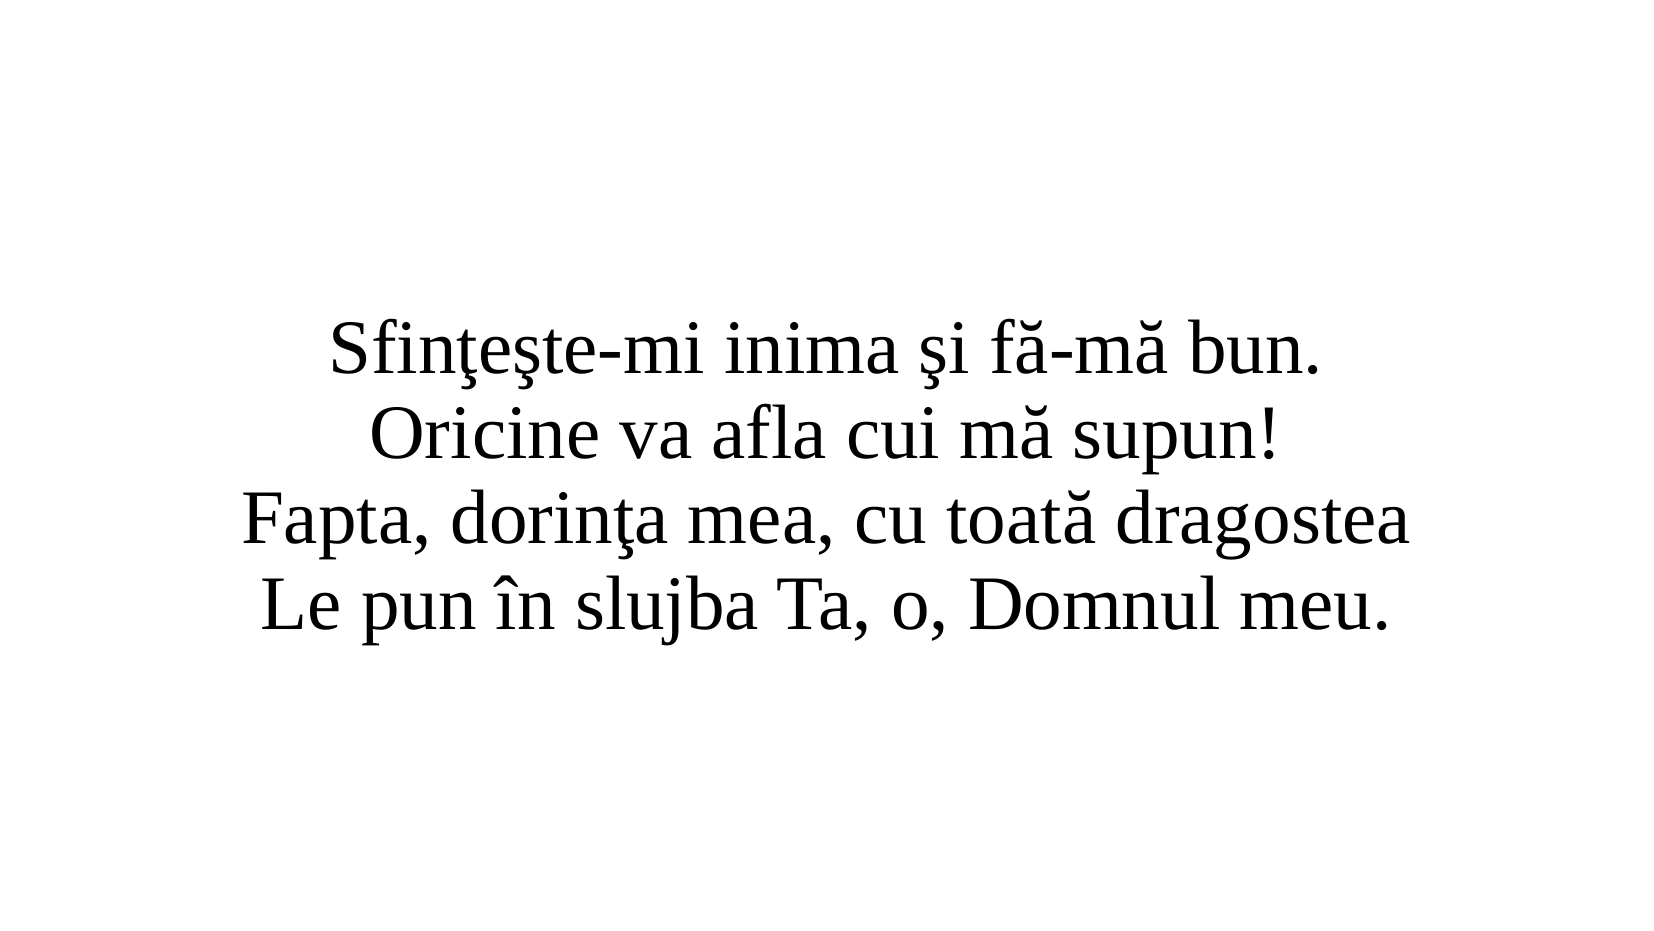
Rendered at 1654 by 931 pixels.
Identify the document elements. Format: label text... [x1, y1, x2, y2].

subtitle Sfinţeşte-mi inima şi fă-mă bun. Oricine va afla cui mă supun! Fapta, dorinţa mea, cu toată dragostea Le pun în slujba Ta, o, Domnul meu. [165, 205, 1489, 745]
